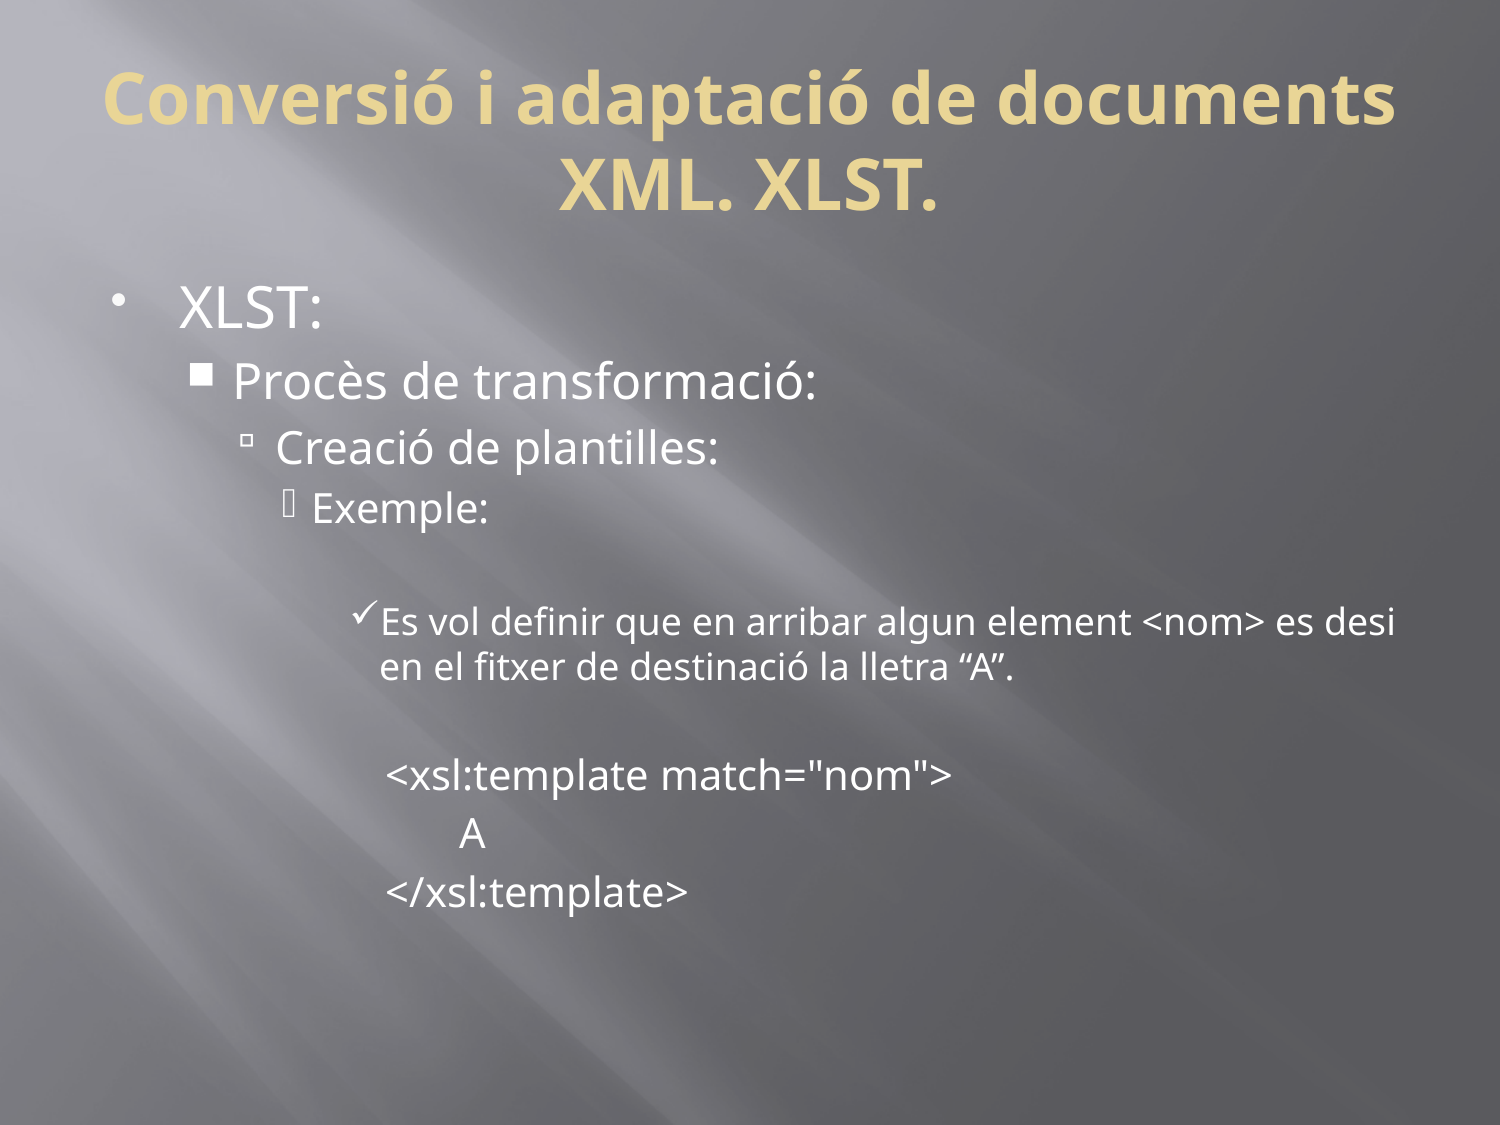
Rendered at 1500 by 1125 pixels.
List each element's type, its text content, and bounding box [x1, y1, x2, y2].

picture [0, 0, 1500, 1125]
list XLST: Procès de transformació: Creació de plantilles: Exemple: Es vol definir que en arribar algun element <nom> es desi en el fitxer de destinació la lletra “A”. <xsl:template match="nom"> A </xsl:template> [75, 262, 1425, 1035]
title Conversió i adaptació de documents XML. XLST. [75, 45, 1425, 233]
